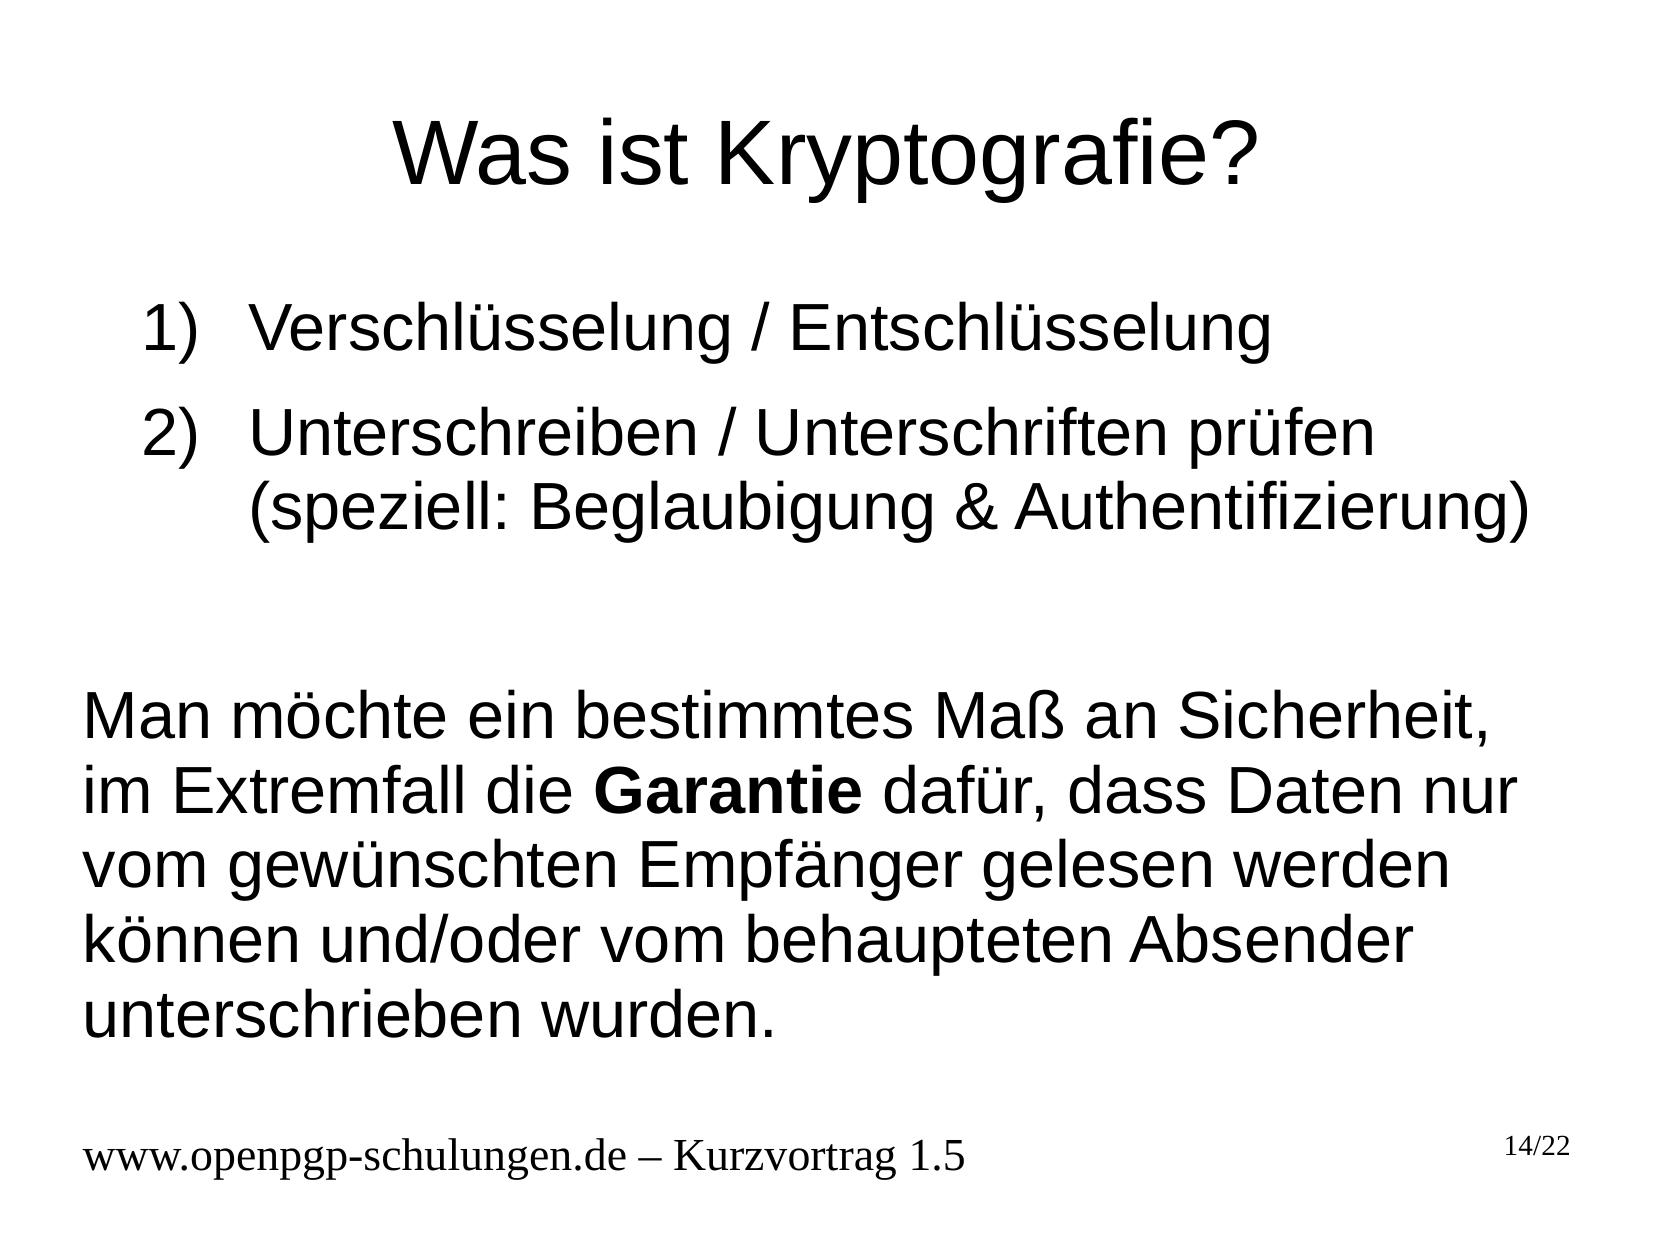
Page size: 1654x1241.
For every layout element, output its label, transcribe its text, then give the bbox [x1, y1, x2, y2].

list Verschlüsselung / Entschlüsselung Unterschreiben / Unterschriften prüfen (speziell: Beglaubigung & Authentifizierung) Man möchte ein bestimmtes Maß an Sicherheit, im Extremfall die Garantie dafür, dass Daten nur vom gewünschten Empfänger gelesen werden können und/oder vom behaupteten Absender unterschrieben wurden. [82, 290, 1571, 1109]
title Was ist Kryptografie? [82, 49, 1571, 257]
